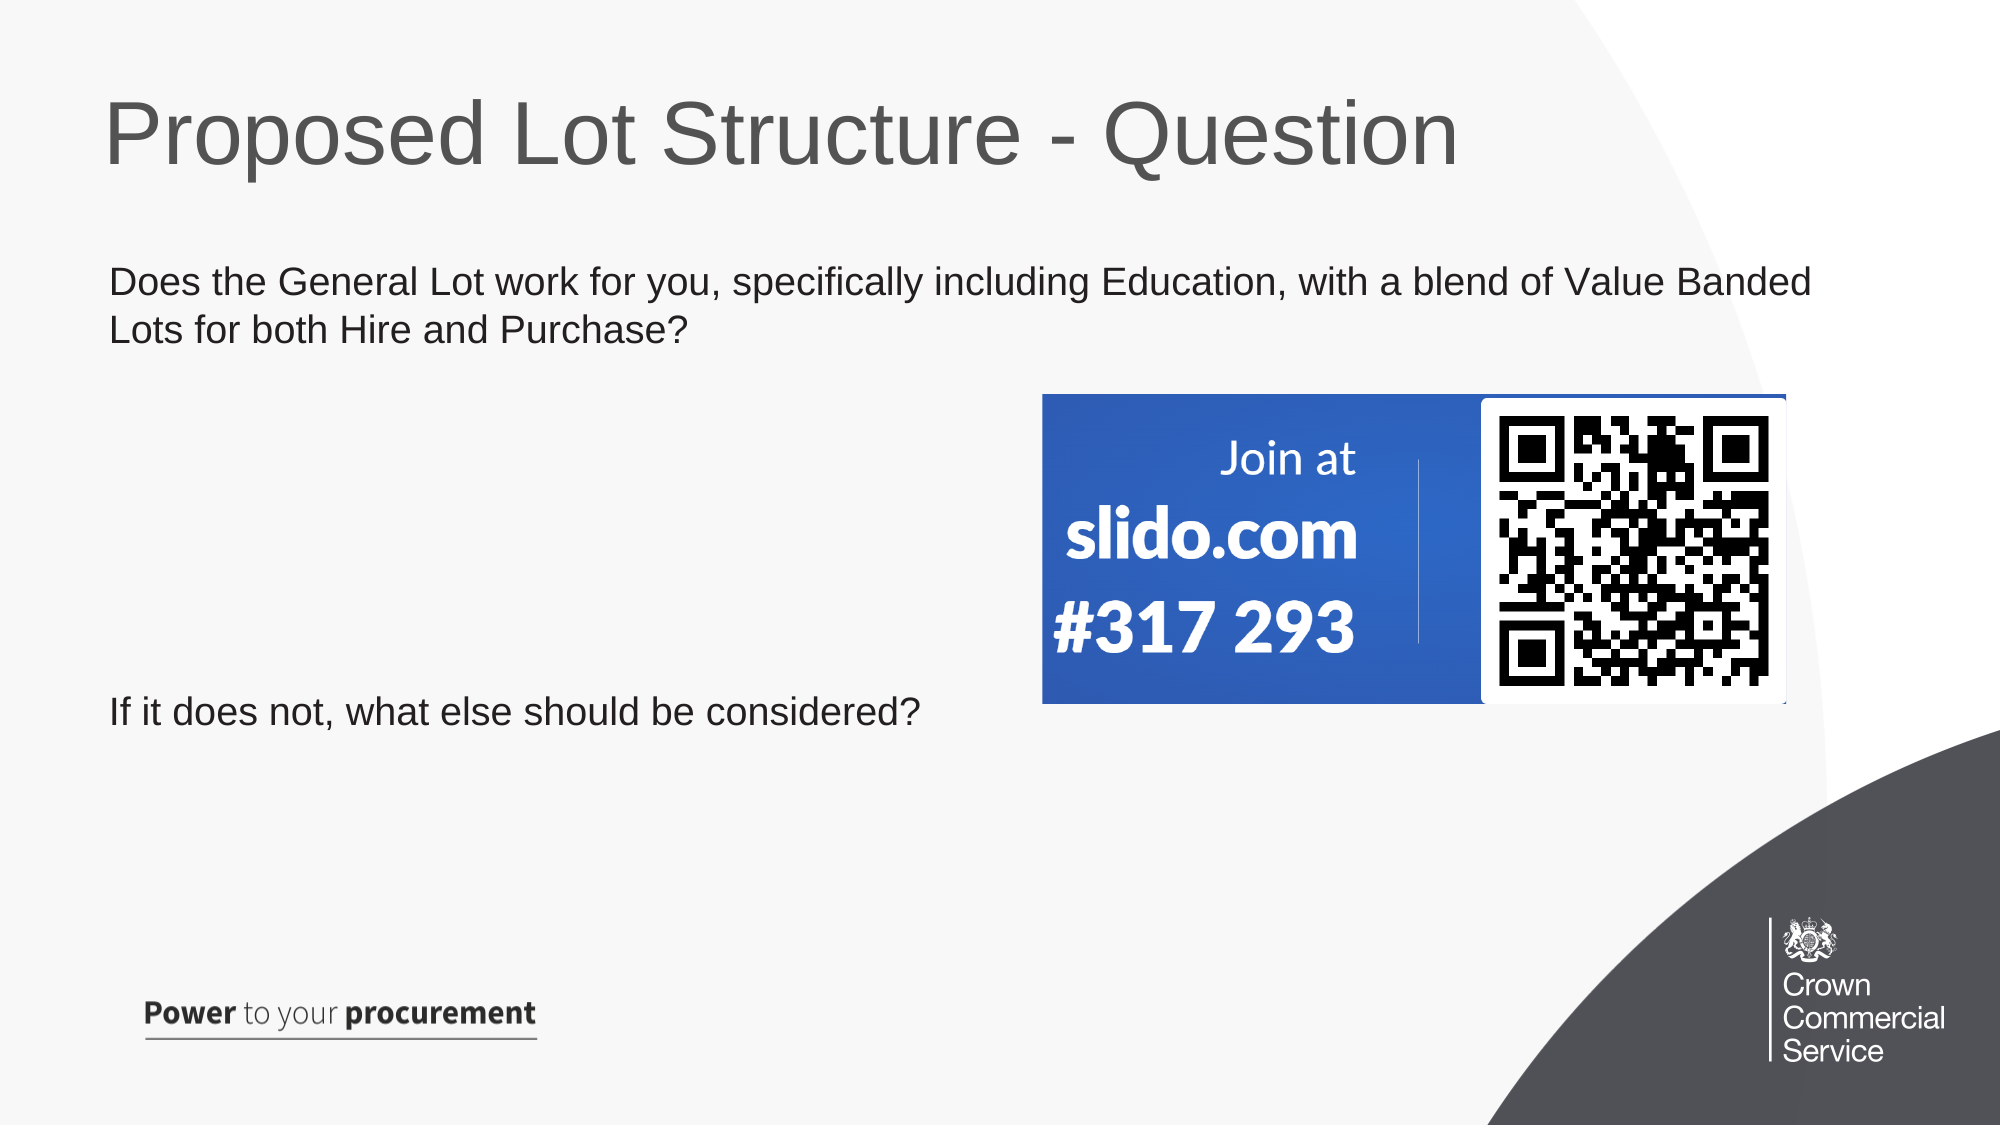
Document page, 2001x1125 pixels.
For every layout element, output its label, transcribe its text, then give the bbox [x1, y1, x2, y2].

text_box Does the General Lot work for you, specifically including Education, with a blend of Value Banded Lots for both Hire and Purchase? [93, 239, 1878, 367]
text_box If it does not, what else should be considered? [93, 670, 1878, 749]
picture [1042, 394, 1787, 704]
title Proposed Lot Structure - Question [103, 73, 1897, 212]
